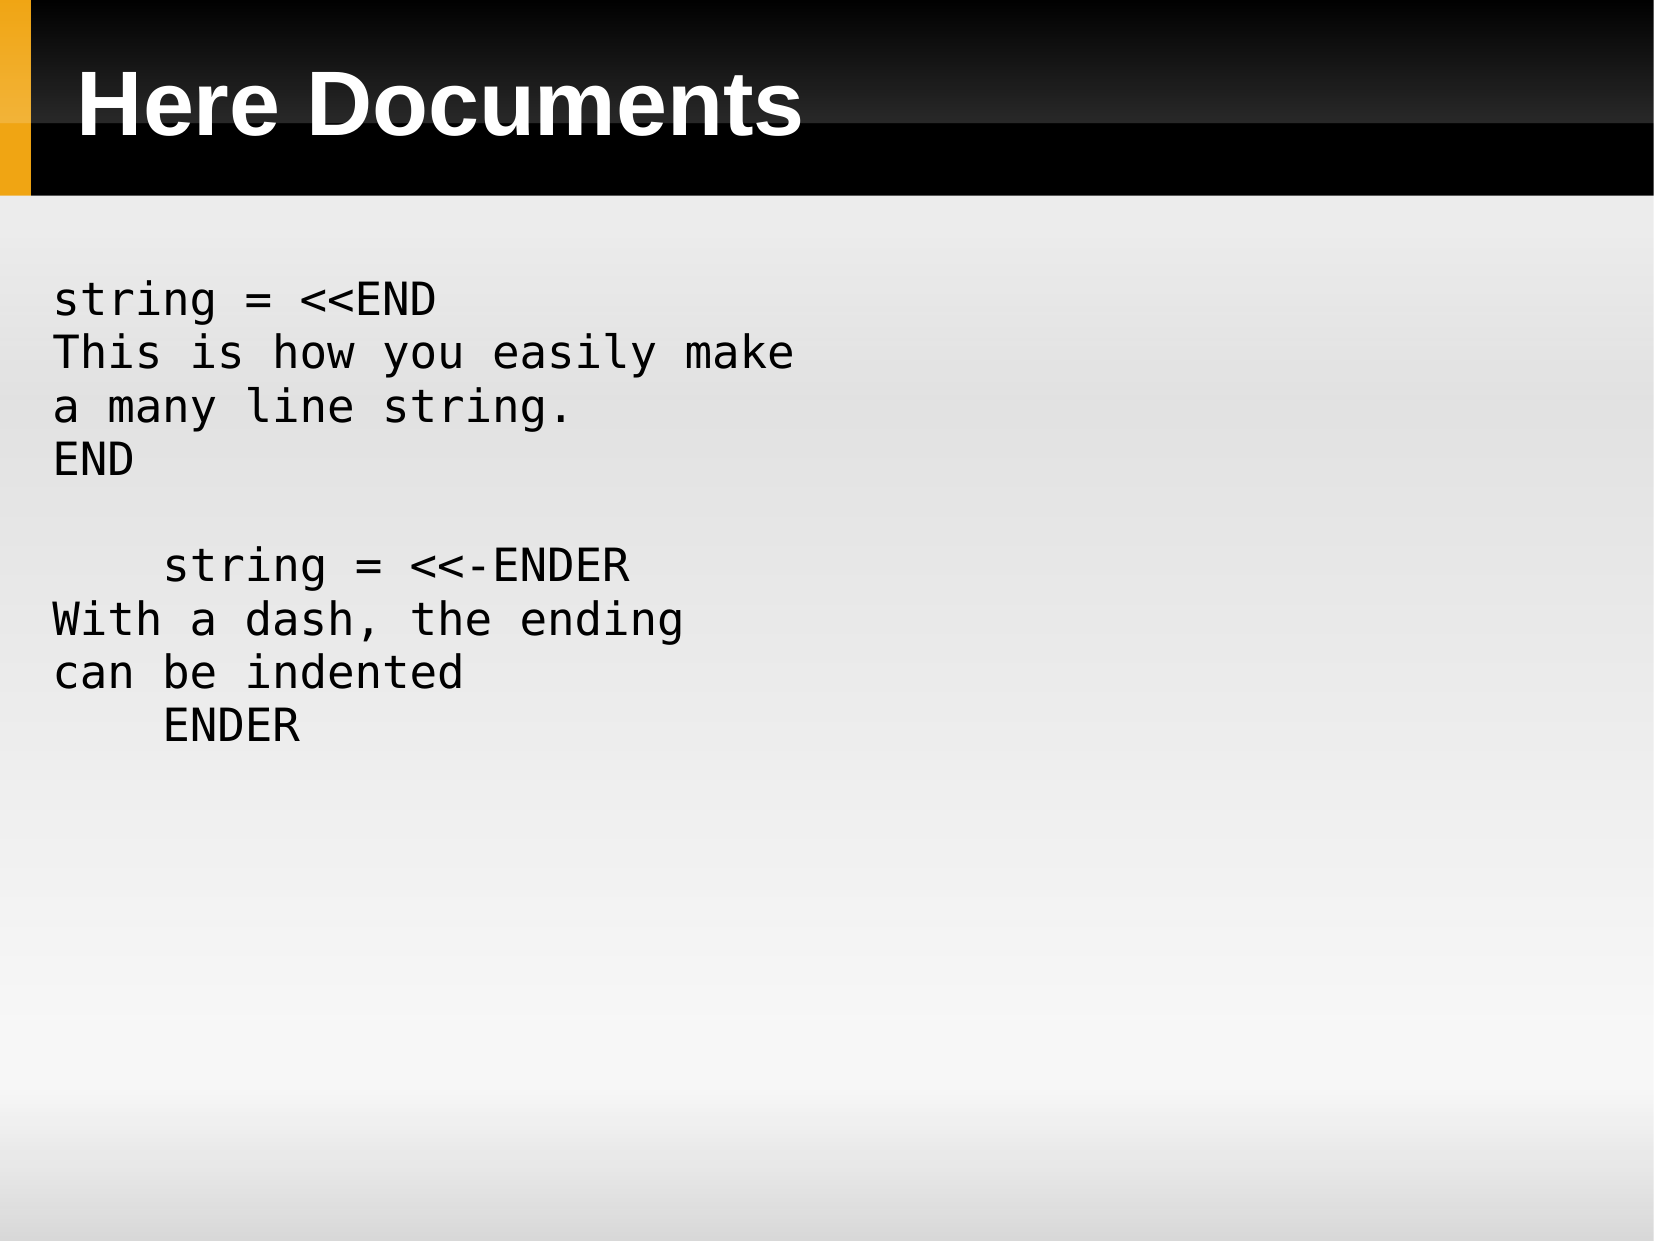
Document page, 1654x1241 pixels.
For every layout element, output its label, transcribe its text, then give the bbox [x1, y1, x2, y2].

title Here Documents [76, 7, 1565, 200]
text_box string = <<END This is how you easily make a many line string. END string = <<-ENDER With a dash, the ending can be indented ENDER [37, 265, 1463, 760]
picture [0, 0, 1654, 1241]
